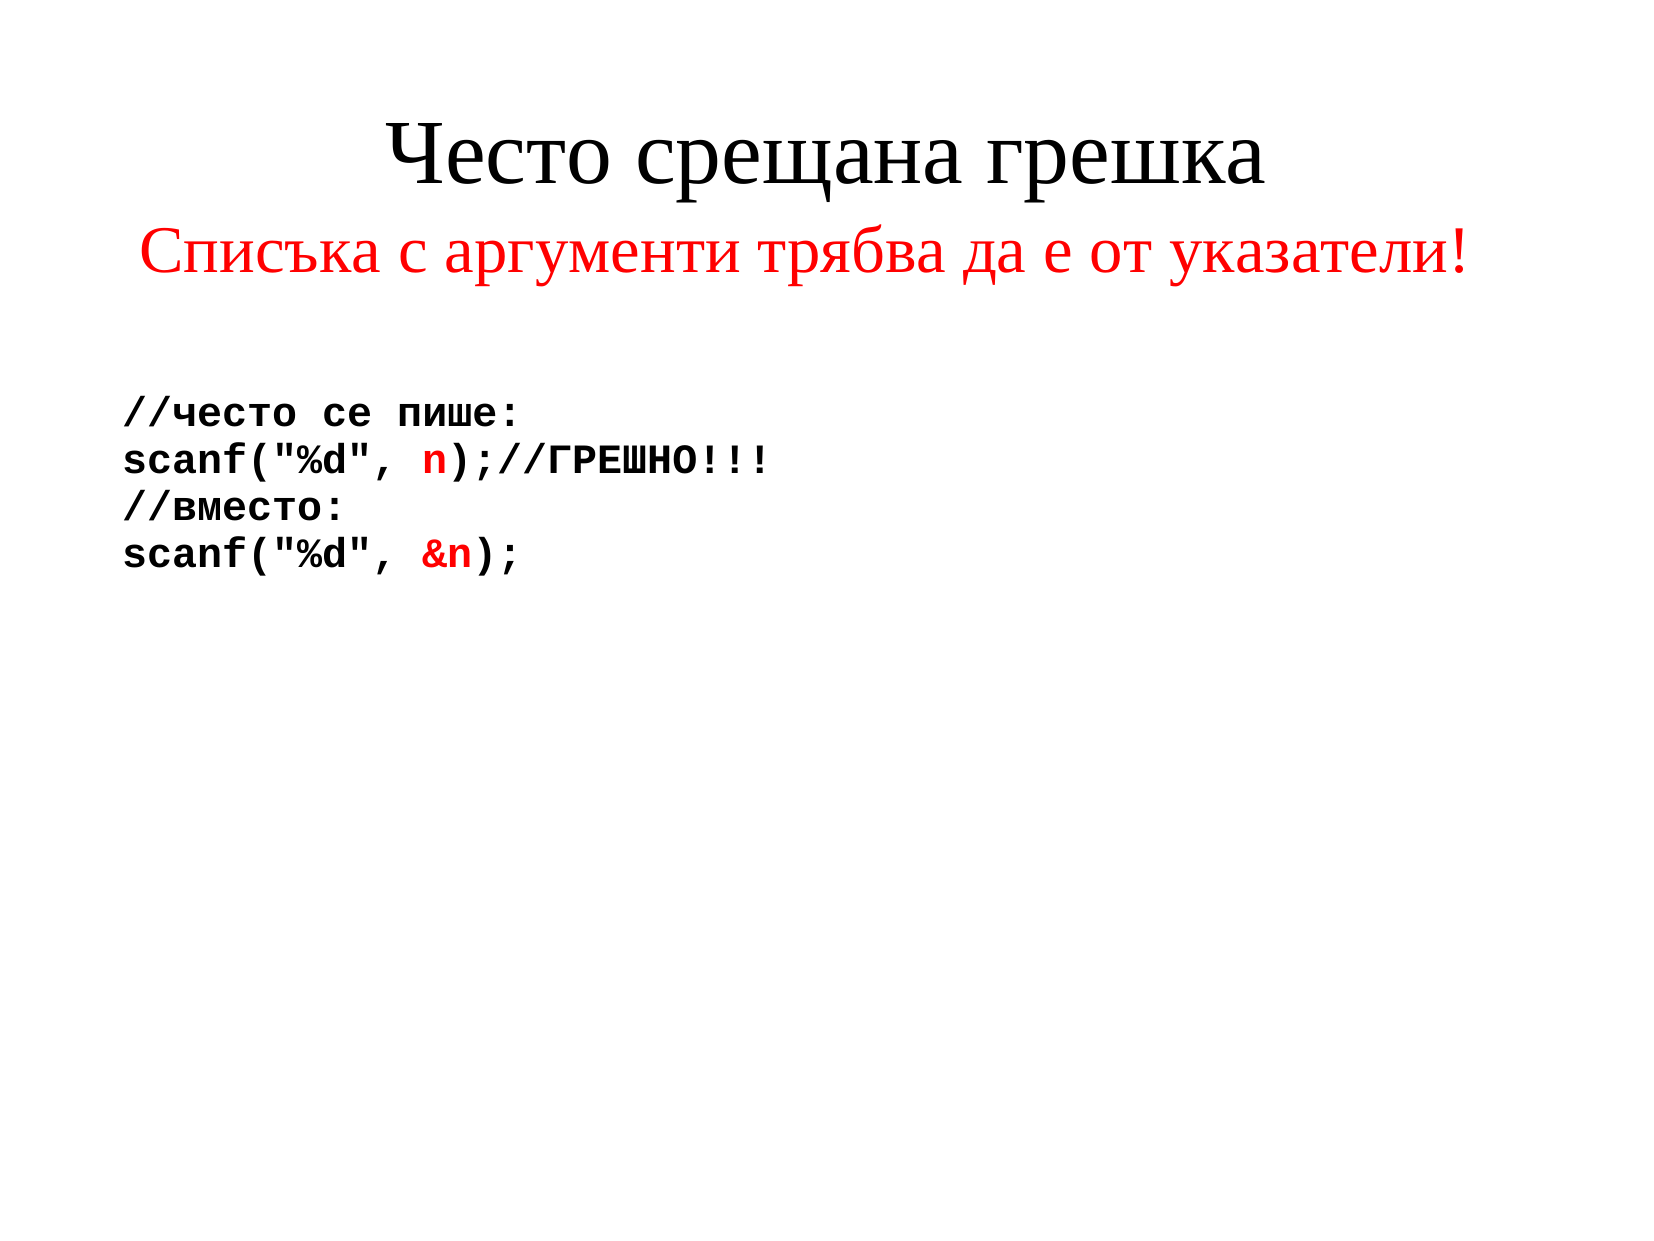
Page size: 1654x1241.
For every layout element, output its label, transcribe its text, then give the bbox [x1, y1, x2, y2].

text_box //често се пише: scanf("%d", n);//ГРЕШНО!!! //вместо: scanf("%d", &n); [107, 383, 1654, 590]
list Списъка с аргументи трябва да е от указатели! [121, 213, 1632, 363]
title Често срещана грешка [82, 49, 1571, 257]
